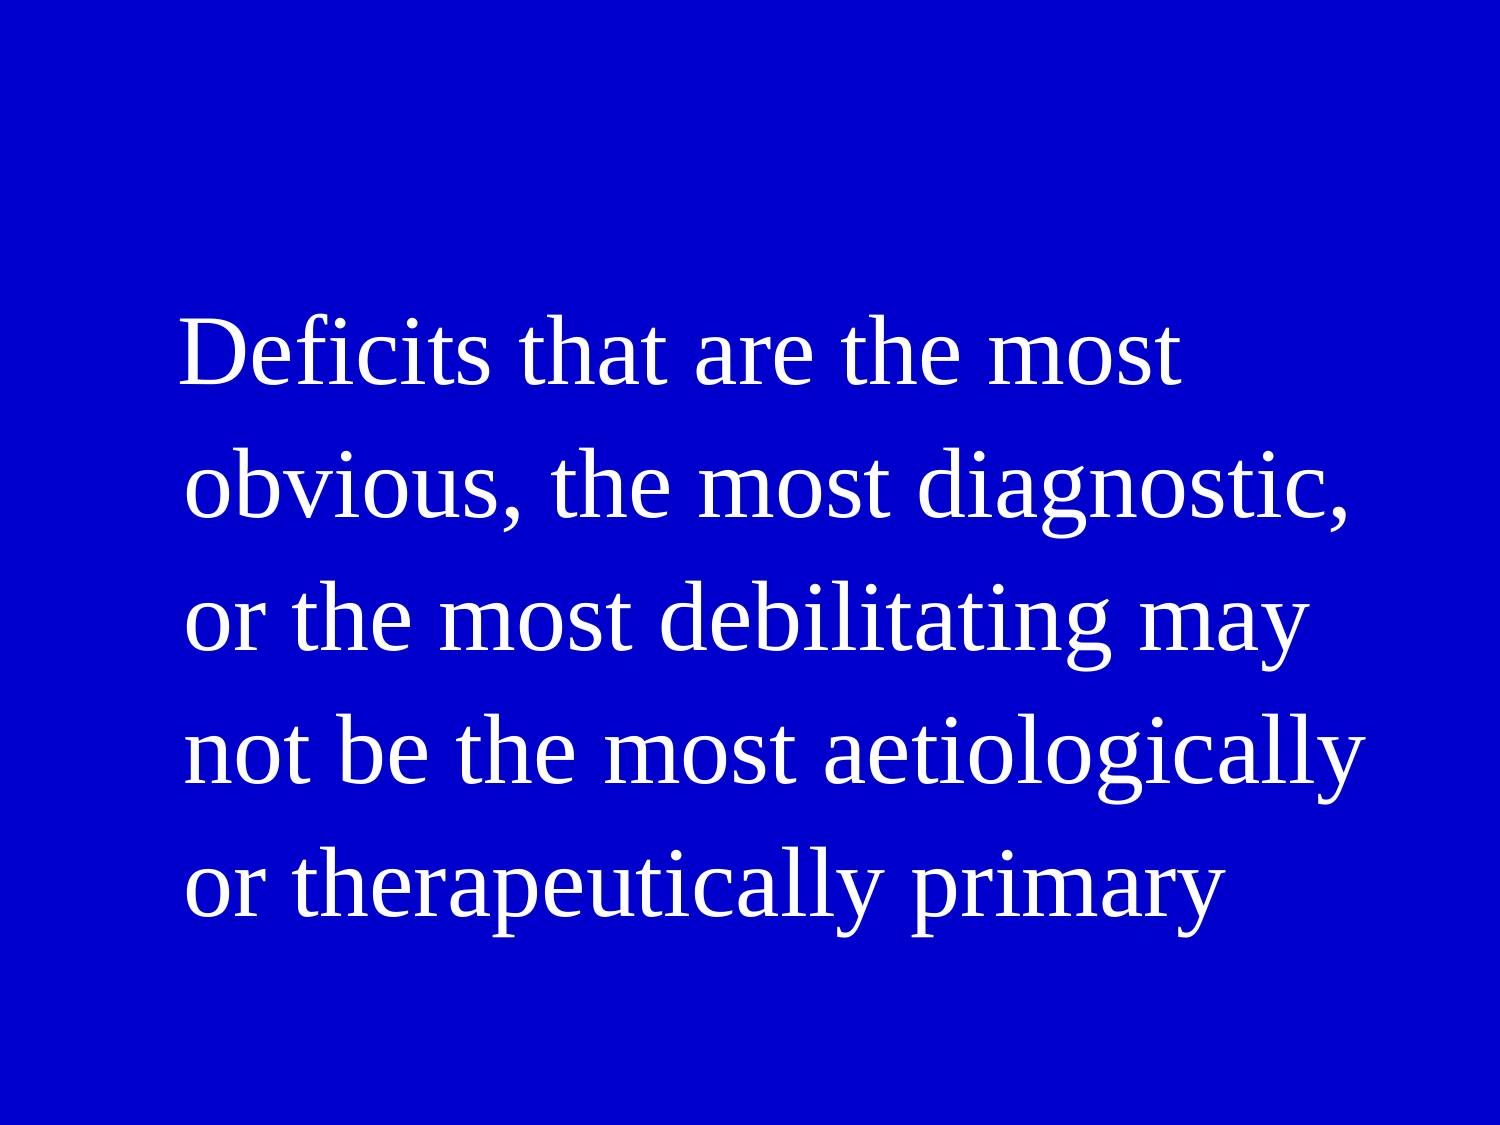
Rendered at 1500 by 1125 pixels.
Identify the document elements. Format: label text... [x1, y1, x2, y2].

list Deficits that are the most obvious, the most diagnostic, or the most debilitating may not be the most aetiologically or therapeutically primary [112, 265, 1388, 948]
